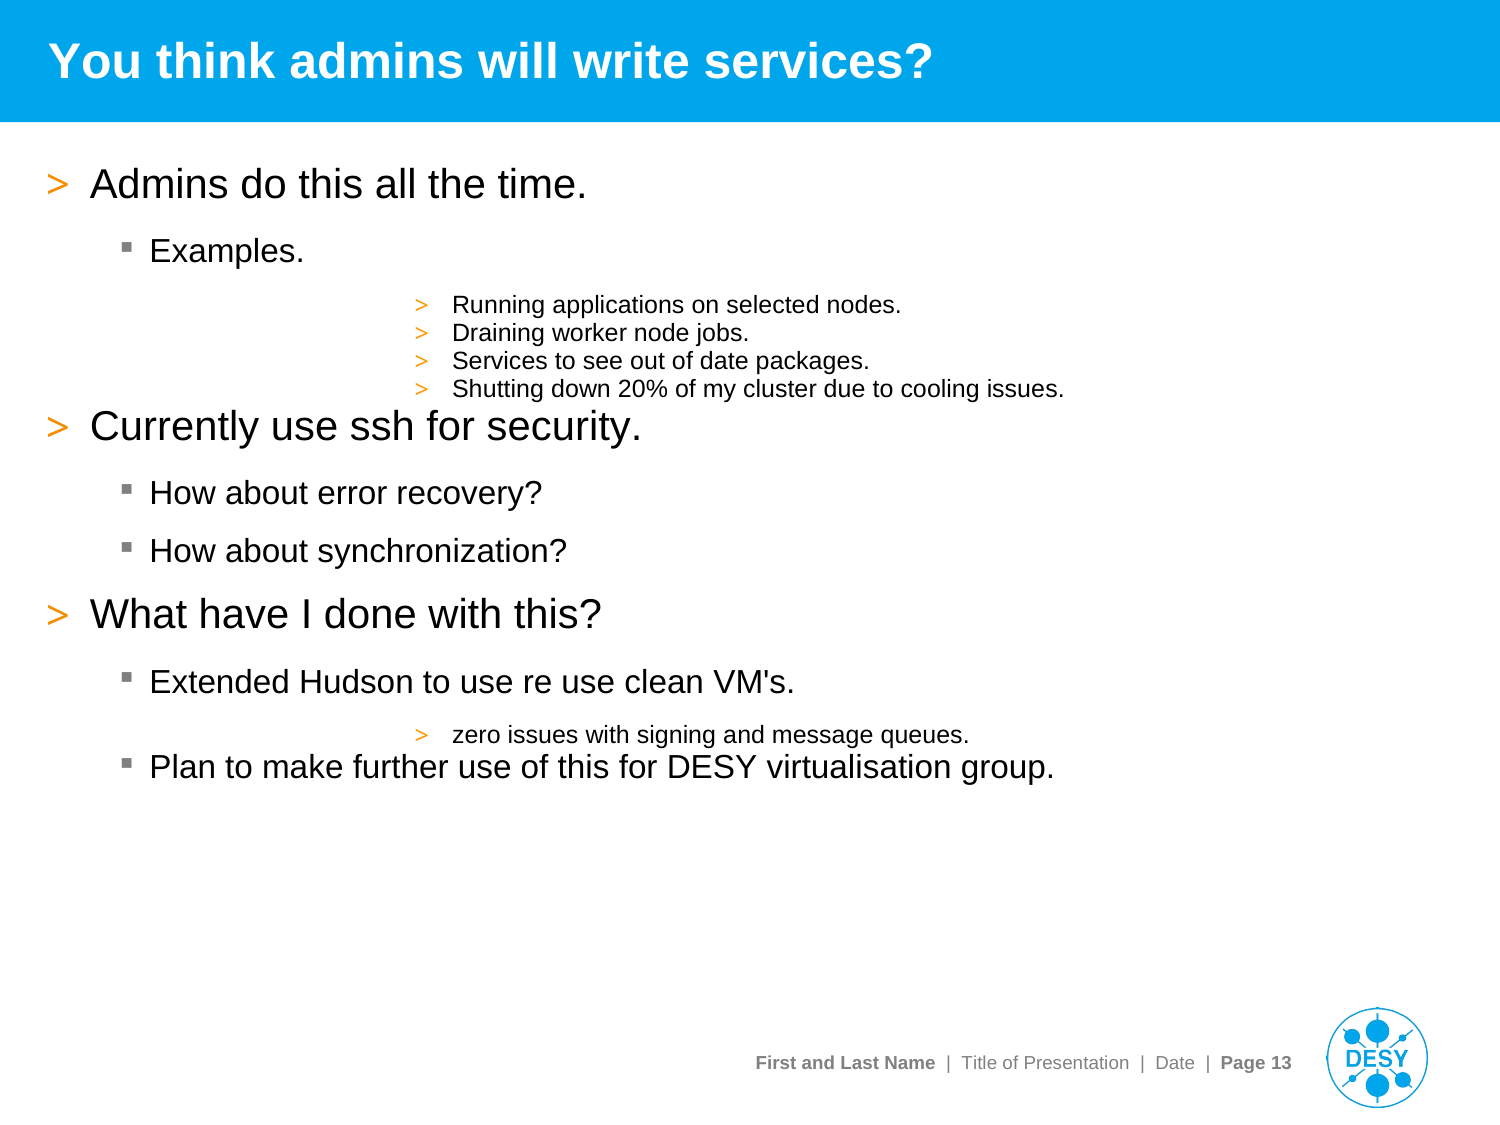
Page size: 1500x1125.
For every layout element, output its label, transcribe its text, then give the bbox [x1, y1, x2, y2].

list Admins do this all the time. Examples. Running applications on selected nodes. Draining worker node jobs. Services to see out of date packages. Shutting down 20% of my cluster due to cooling issues. Currently use ssh for security. How about error recovery? How about synchronization? What have I done with this? Extended Hudson to use re use clean VM's. zero issues with signing and message queues. Plan to make further use of this for DESY virtualisation group. [46, 160, 1444, 889]
title You think admins will write services? [47, 24, 1446, 99]
picture [1326, 1007, 1428, 1108]
